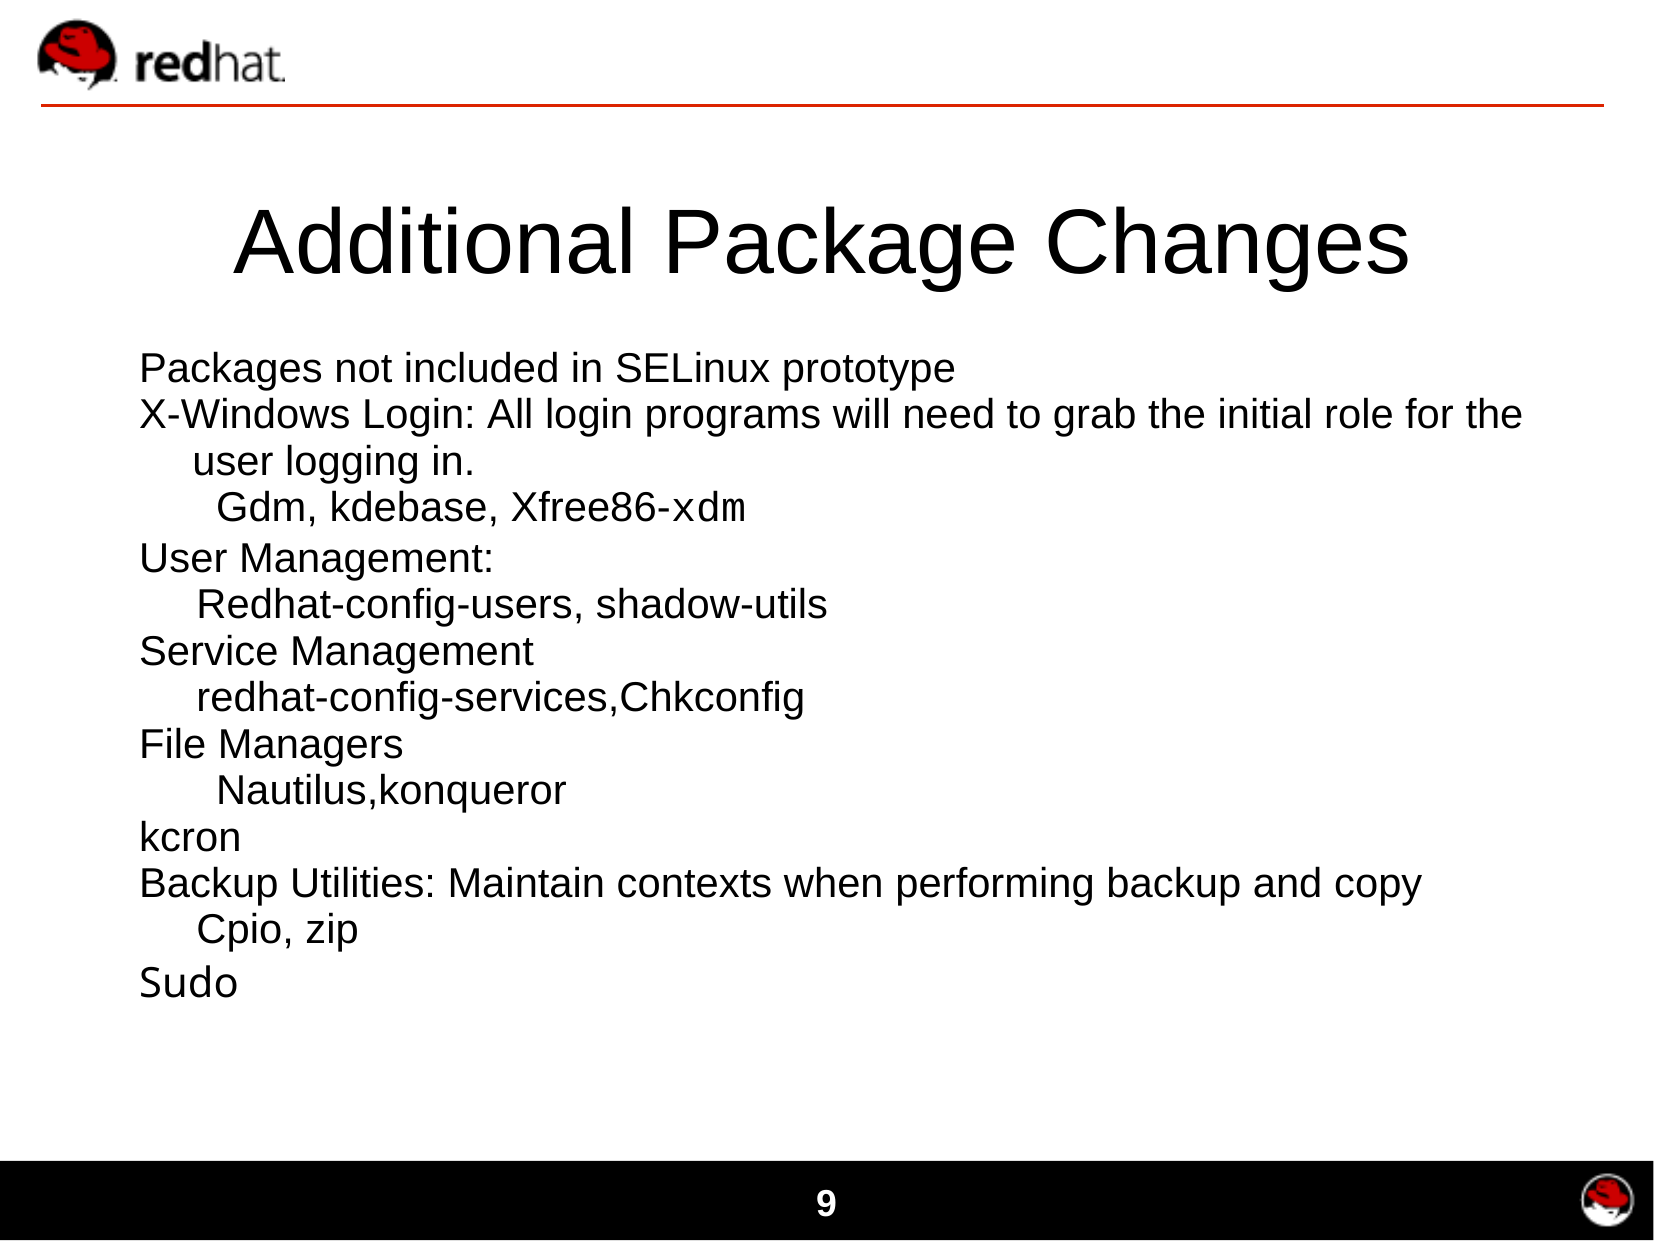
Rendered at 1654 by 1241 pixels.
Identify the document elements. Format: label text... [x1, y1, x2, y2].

picture [36, 17, 285, 101]
list Packages not included in SELinux prototype X-Windows Login: All login programs will need to grab the initial role for the user logging in. Gdm, kdebase, Xfree86-xdm User Management: Redhat-config-users, shadow-utils Service Management redhat-config-services,Chkconfig File Managers Nautilus,konqueror kcron Backup Utilities: Maintain contexts when performing backup and copy Cpio, zip Sudo [121, 344, 1534, 1202]
picture [1576, 1170, 1639, 1233]
title Additional Package Changes [117, 137, 1530, 346]
